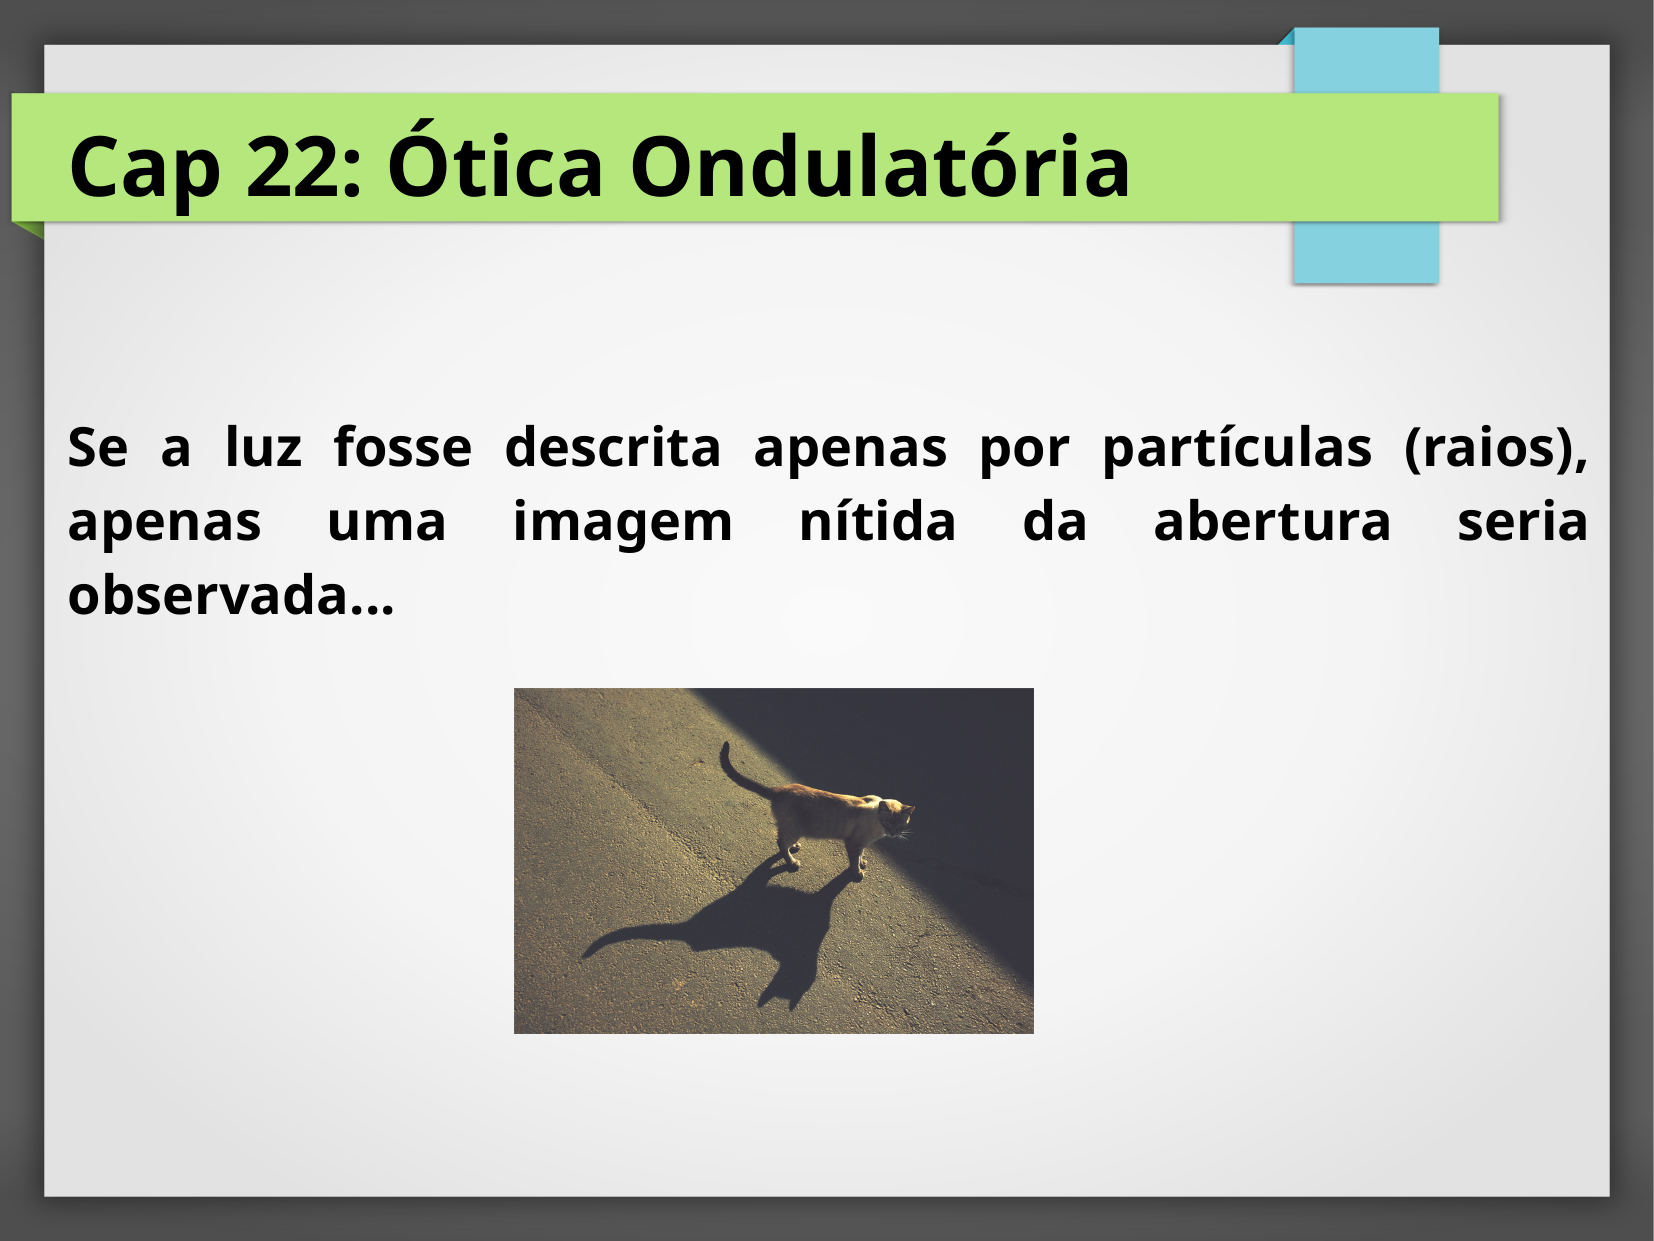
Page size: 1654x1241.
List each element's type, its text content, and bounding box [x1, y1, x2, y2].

picture [0, 0, 1654, 1241]
text_box Cap 22: Ótica Ondulatória Se a luz fosse descrita apenas por partículas (raios), apenas uma imagem nítida da abertura seria observada... [53, 100, 1607, 1193]
